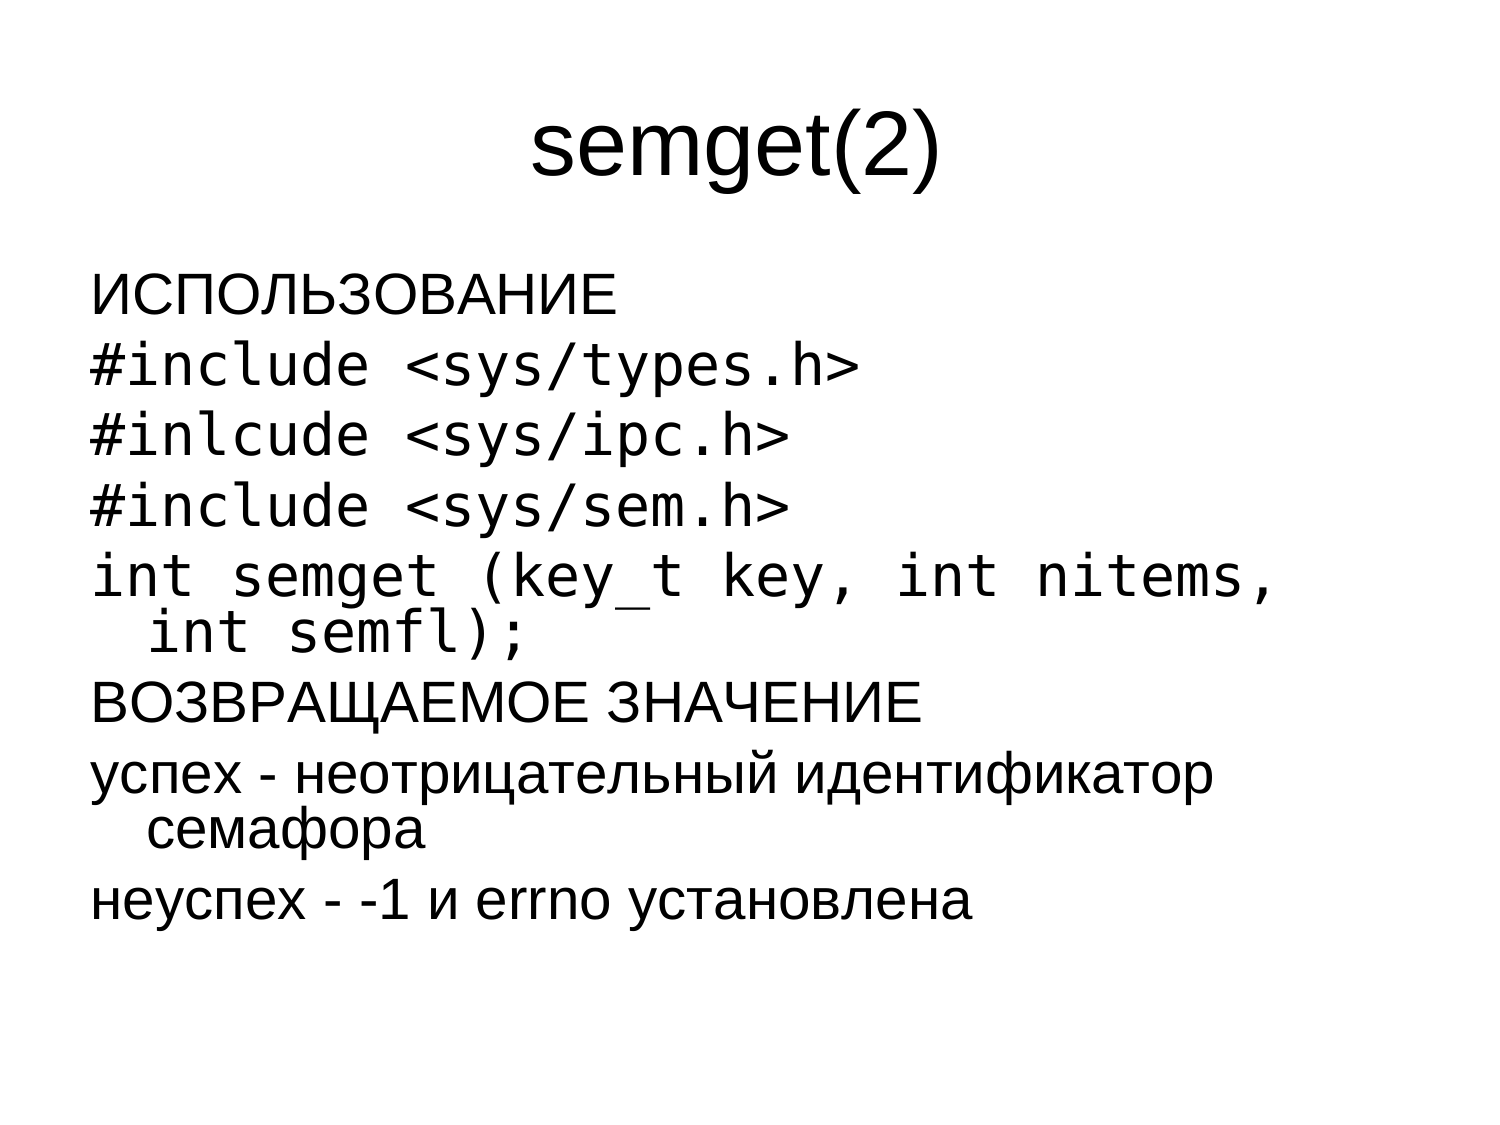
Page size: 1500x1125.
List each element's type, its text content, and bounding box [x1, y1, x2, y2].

list ИСПОЛЬЗОВАНИЕ #include <sys/types.h> #inlcude <sys/ipc.h> #include <sys/sem.h> int semget (key_t key, int nitems, int semfl); ВОЗВРАЩАЕМОЕ ЗНАЧЕНИЕ успех - неотрицательный идентификатор семафора неуспех - -1 и errno установлена [75, 262, 1426, 1005]
title semget(2) [75, 45, 1426, 233]
